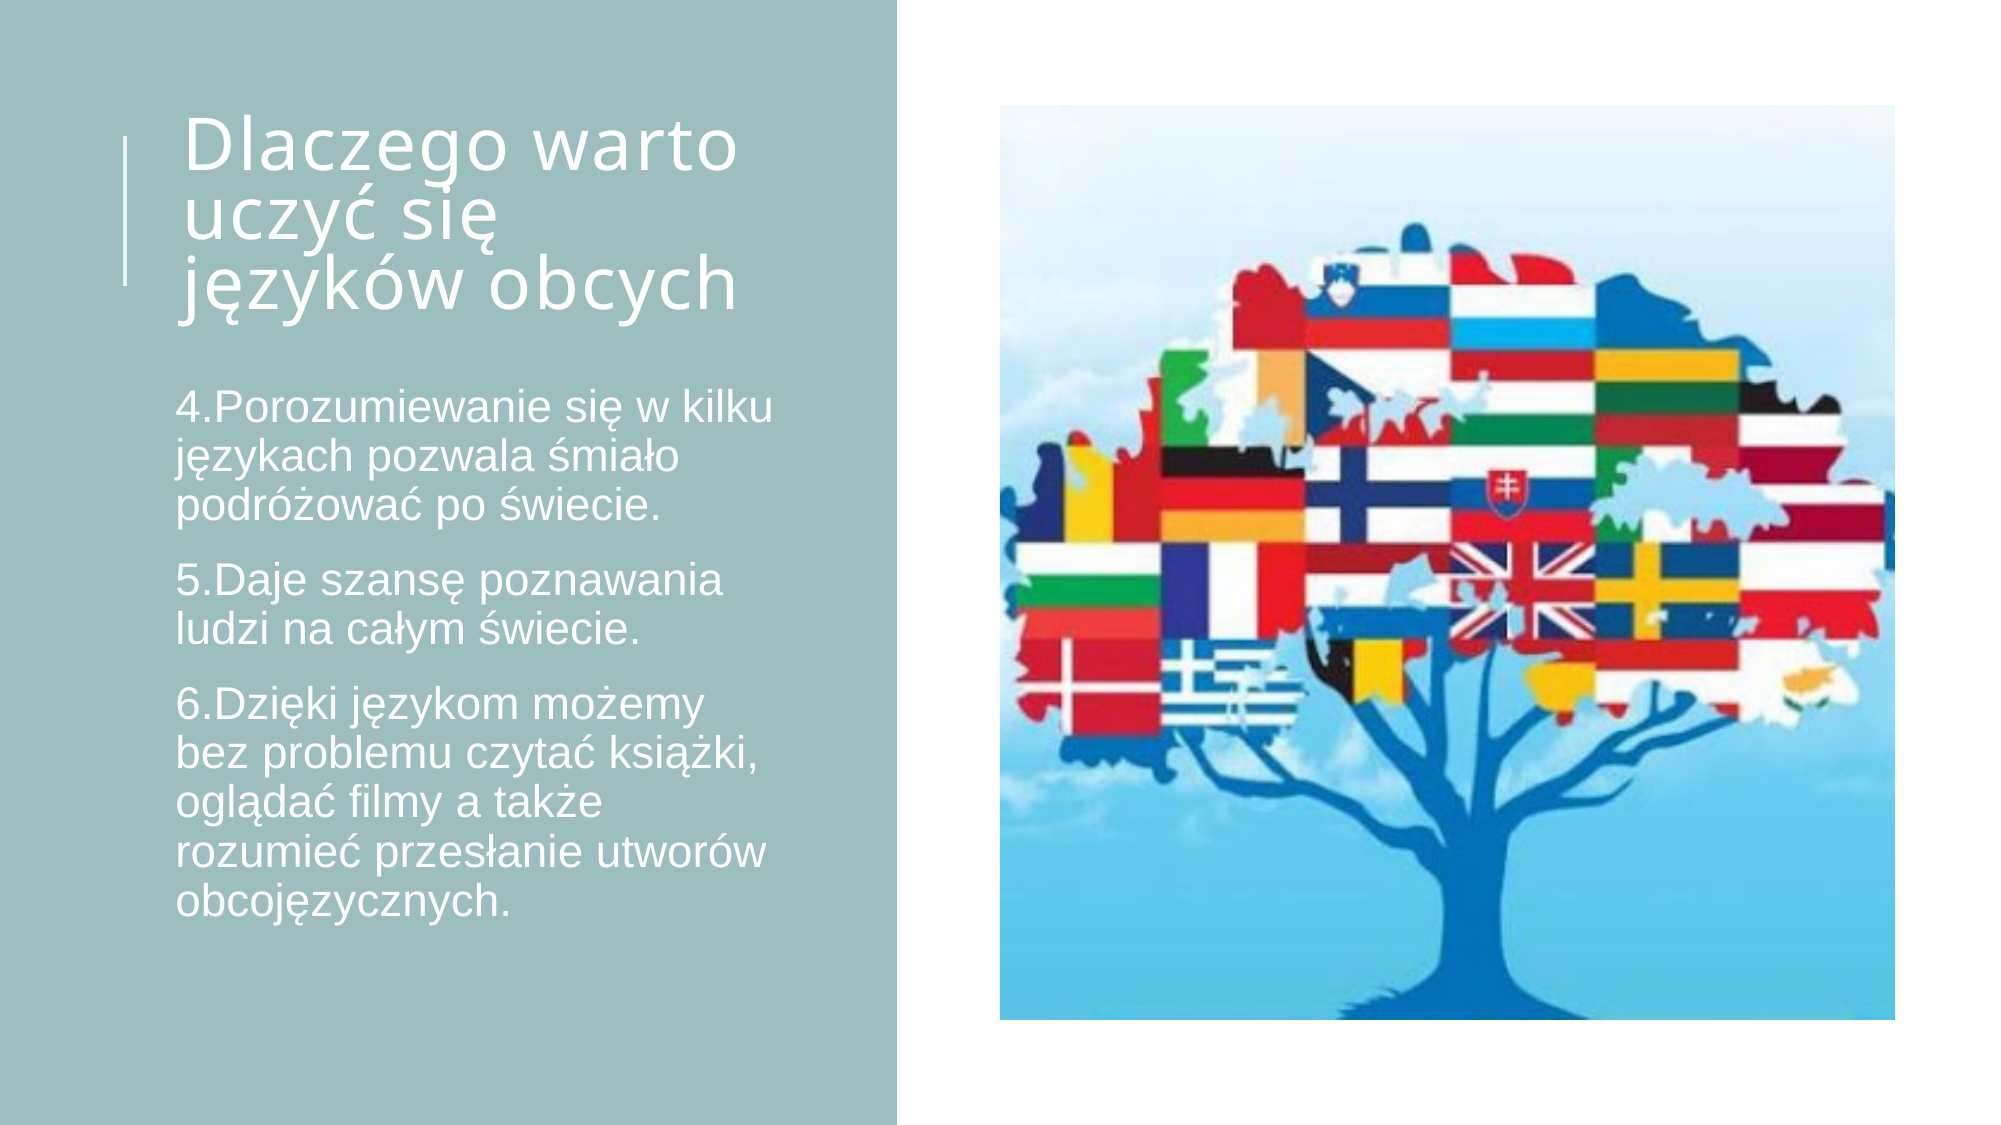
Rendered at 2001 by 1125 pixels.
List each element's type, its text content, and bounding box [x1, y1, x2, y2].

text_box [0, 0, 897, 1125]
picture [999, 104, 1895, 1021]
list 4.Porozumiewanie się w kilku językach pozwala śmiało podróżować po świecie. 5.Daje szansę poznawania ludzi na całym świecie. 6.Dzięki językom możemy bez problemu czytać książki, oglądać filmy a także rozumieć przesłanie utworów obcojęzycznych. [168, 375, 791, 1021]
title Dlaczego warto uczyć się języków obcych [168, 96, 788, 343]
